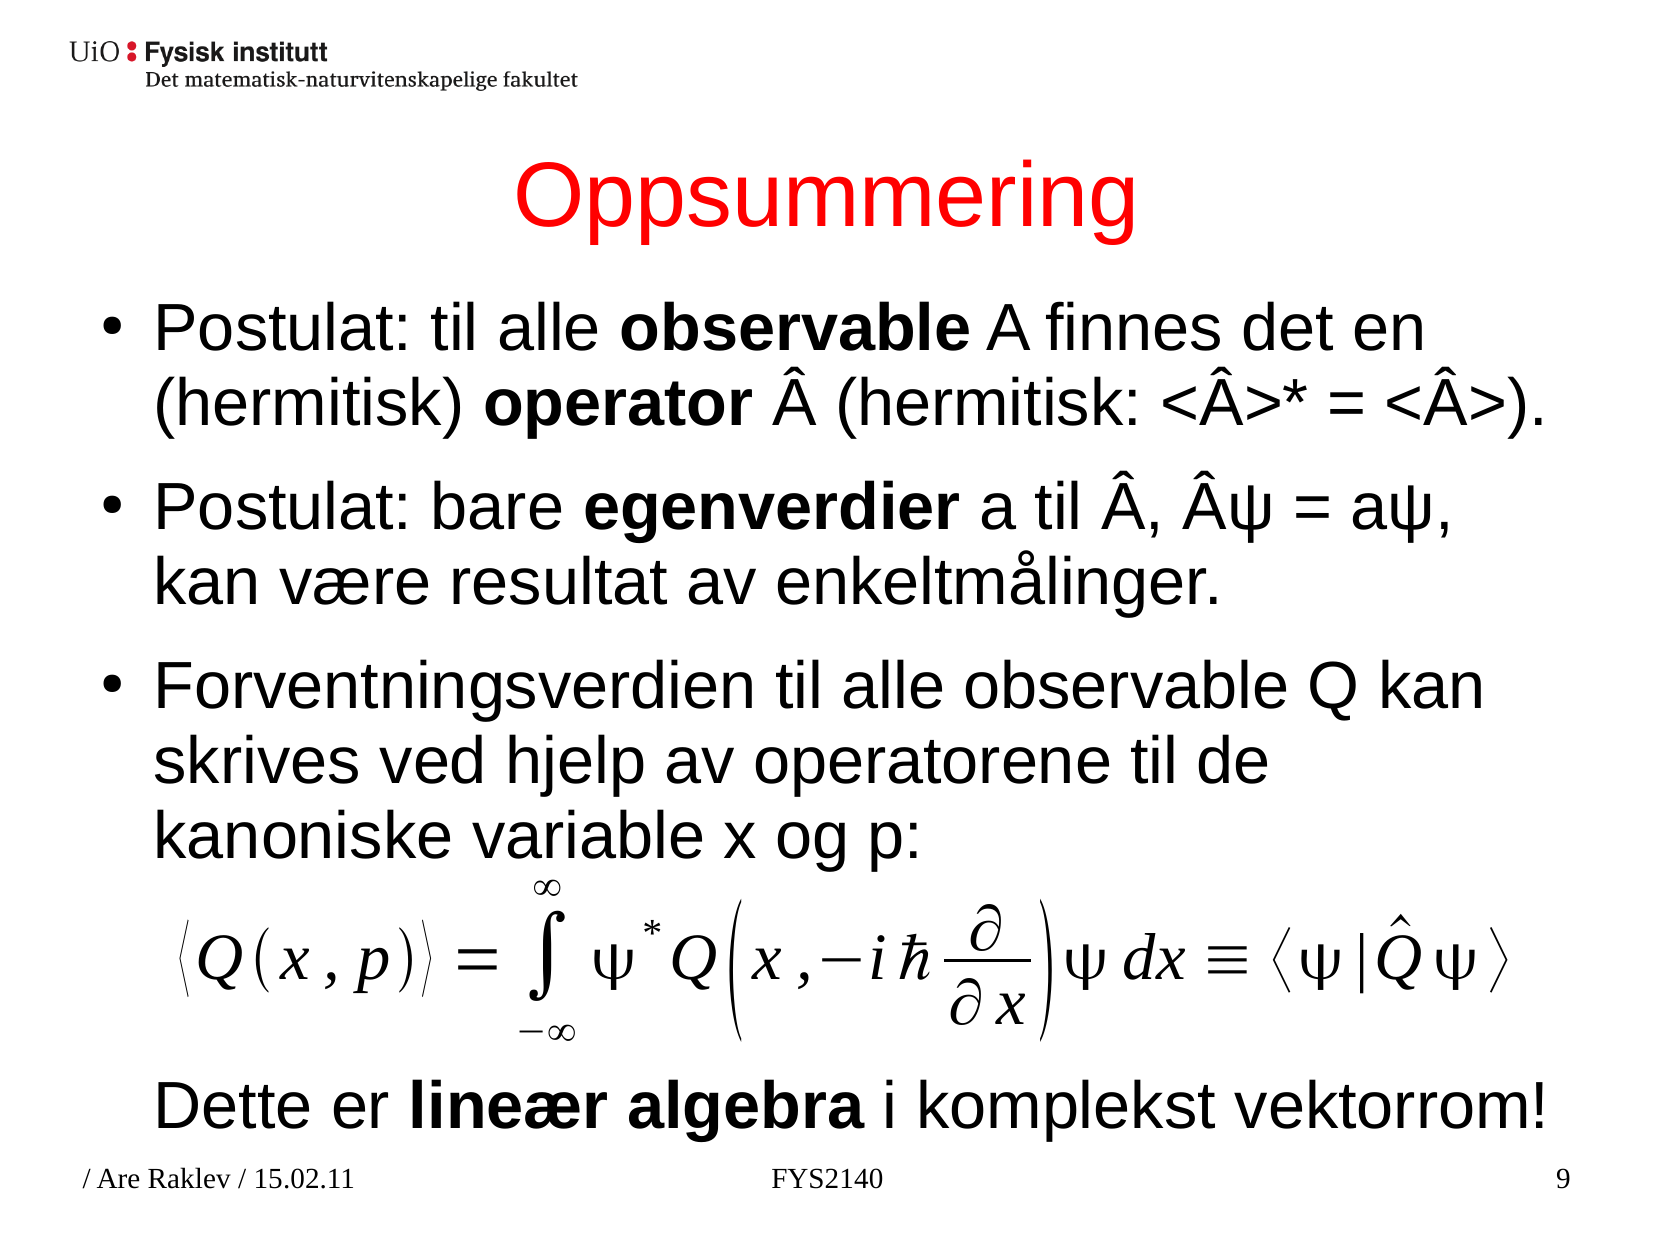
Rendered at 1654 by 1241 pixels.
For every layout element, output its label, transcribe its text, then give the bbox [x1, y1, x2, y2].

chart [170, 863, 1518, 1052]
list Postulat: til alle observable A finnes det en (hermitisk) operator Â (hermitisk: <Â>* = <Â>). Postulat: bare egenverdier a til Â, Âψ = aψ, kan være resultat av enkeltmålinger. Forventningsverdien til alle observable Q kan skrives ved hjelp av operatorene til de kanoniske variable x og p: Dette er lineær algebra i komplekst vektorrom! [82, 290, 1576, 1141]
picture [68, 37, 581, 93]
title Oppsummering [82, 90, 1571, 290]
